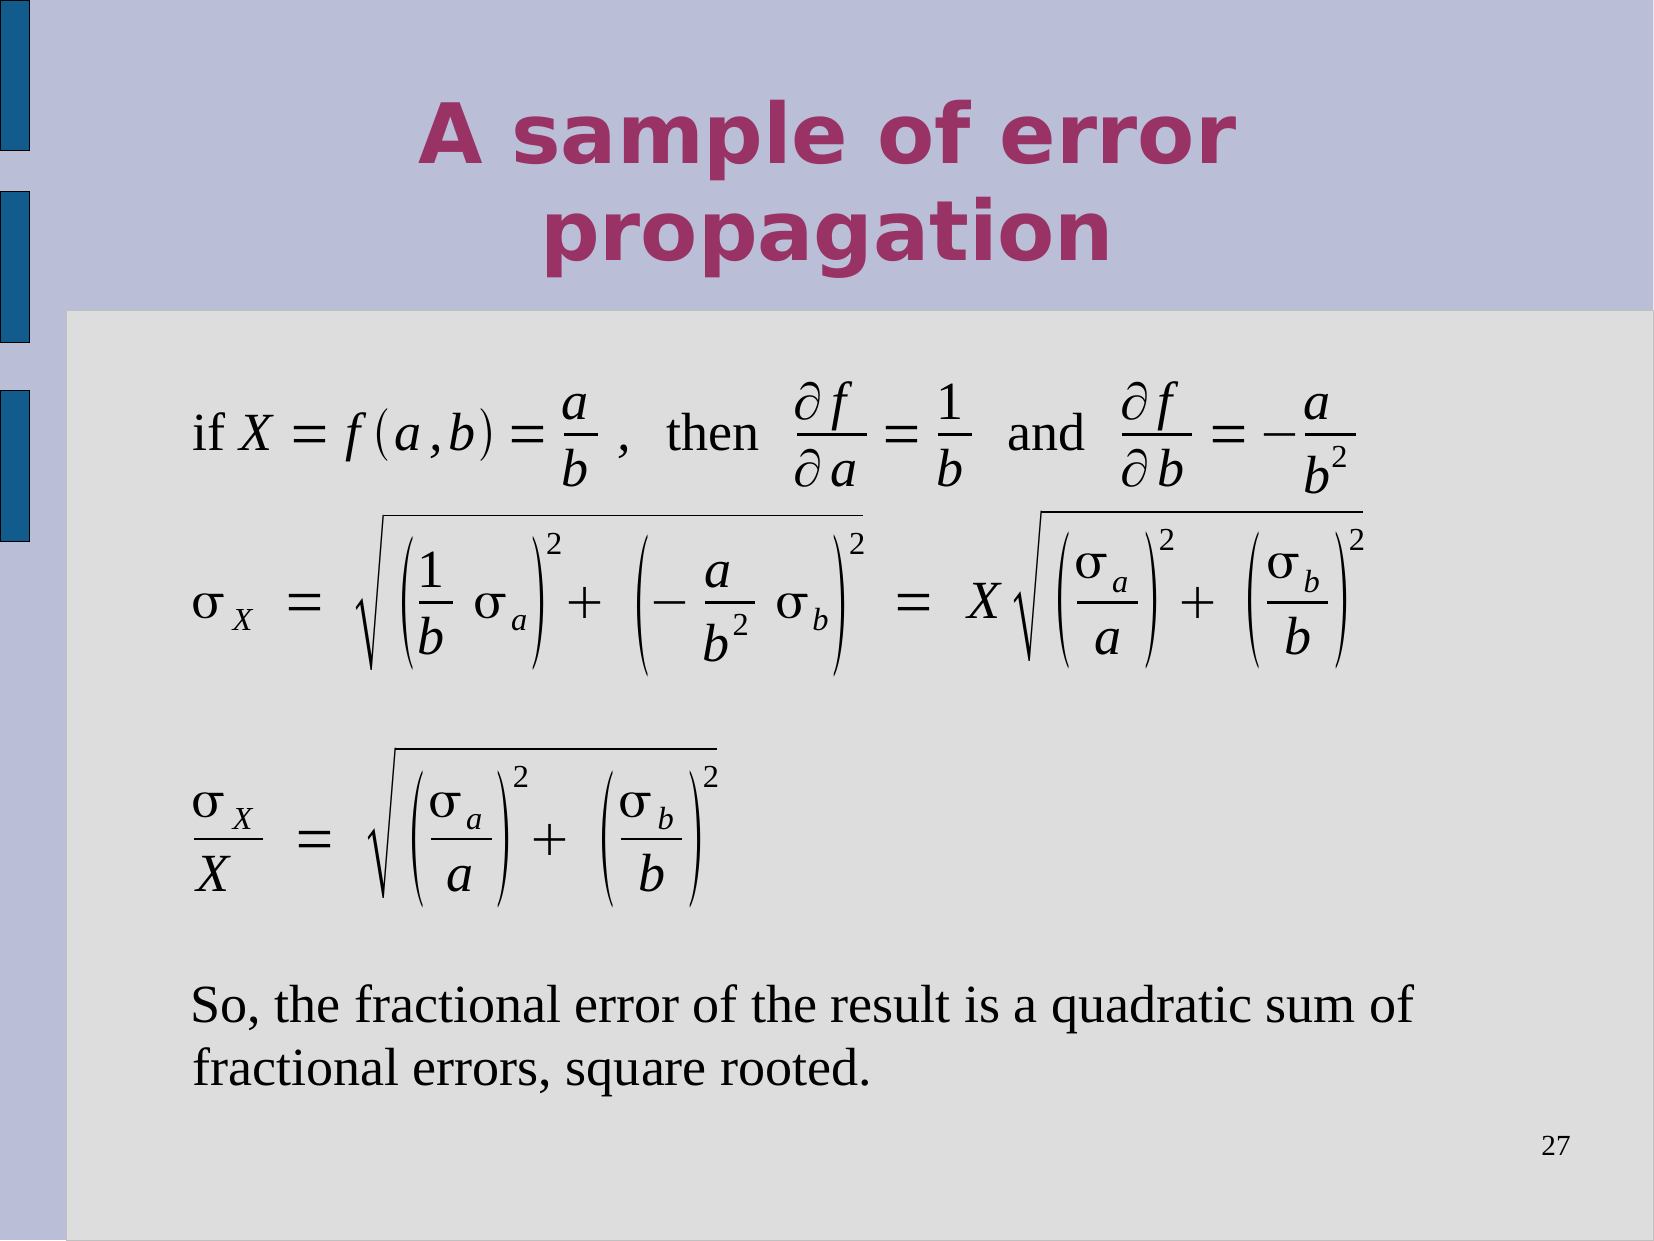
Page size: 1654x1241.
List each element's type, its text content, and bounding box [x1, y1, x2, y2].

chart [185, 371, 1423, 1097]
title A sample of error propagation [121, 85, 1534, 280]
